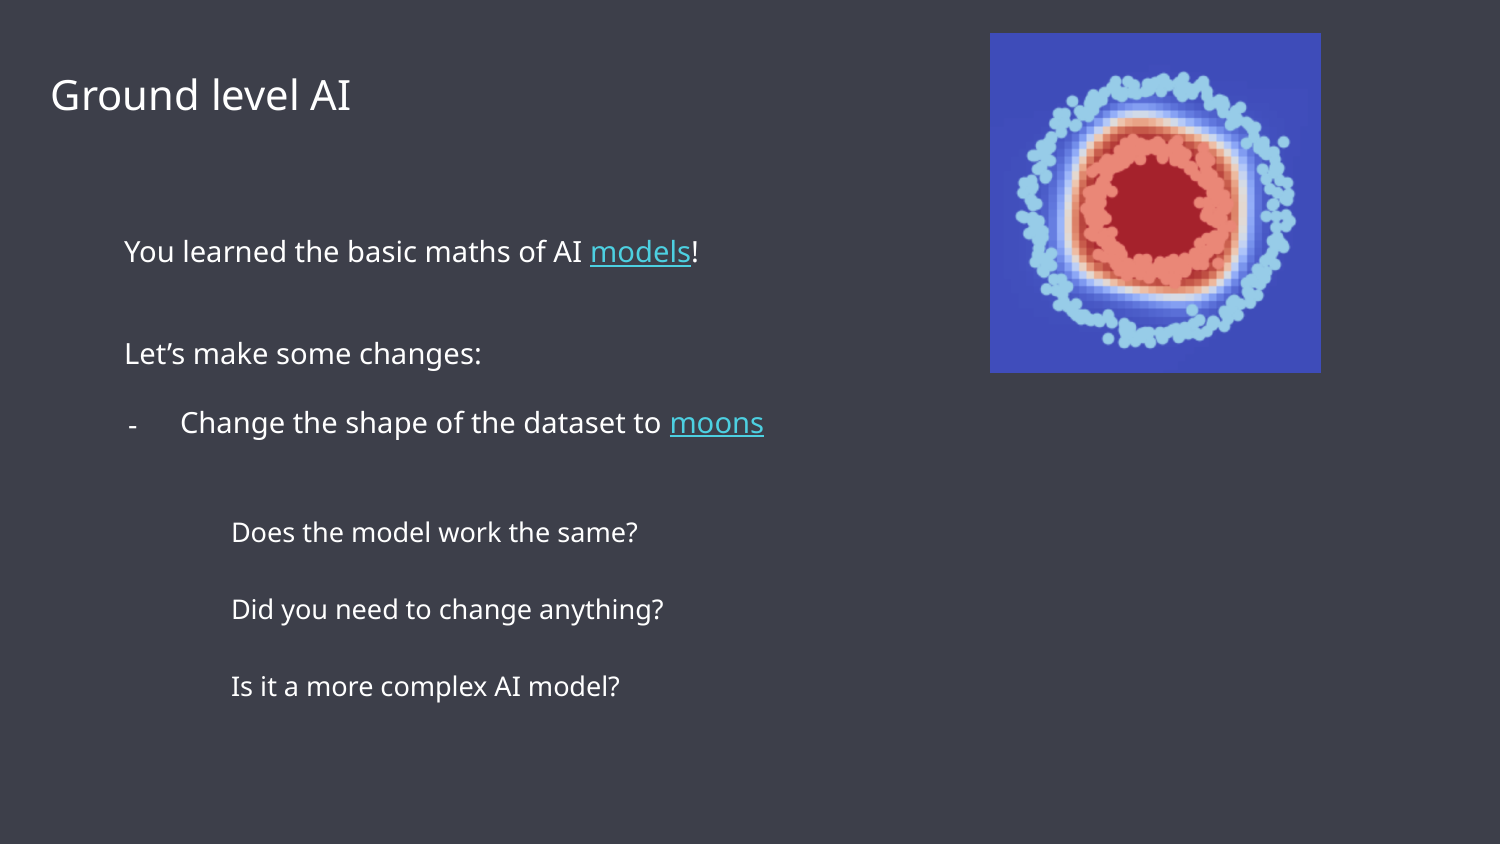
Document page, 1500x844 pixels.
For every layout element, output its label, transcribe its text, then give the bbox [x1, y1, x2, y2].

text_box Does the model work the same? [216, 500, 842, 566]
text_box Is it a more complex AI model? [216, 654, 842, 721]
text_box Ground level AI [35, 53, 460, 120]
text_box Did you need to change anything? [216, 577, 842, 643]
text_box You learned the basic maths of AI models! [109, 218, 949, 285]
text_box Change the shape of the dataset to moons [90, 388, 910, 455]
picture [990, 33, 1321, 373]
text_box Let’s make some changes: [109, 320, 560, 386]
